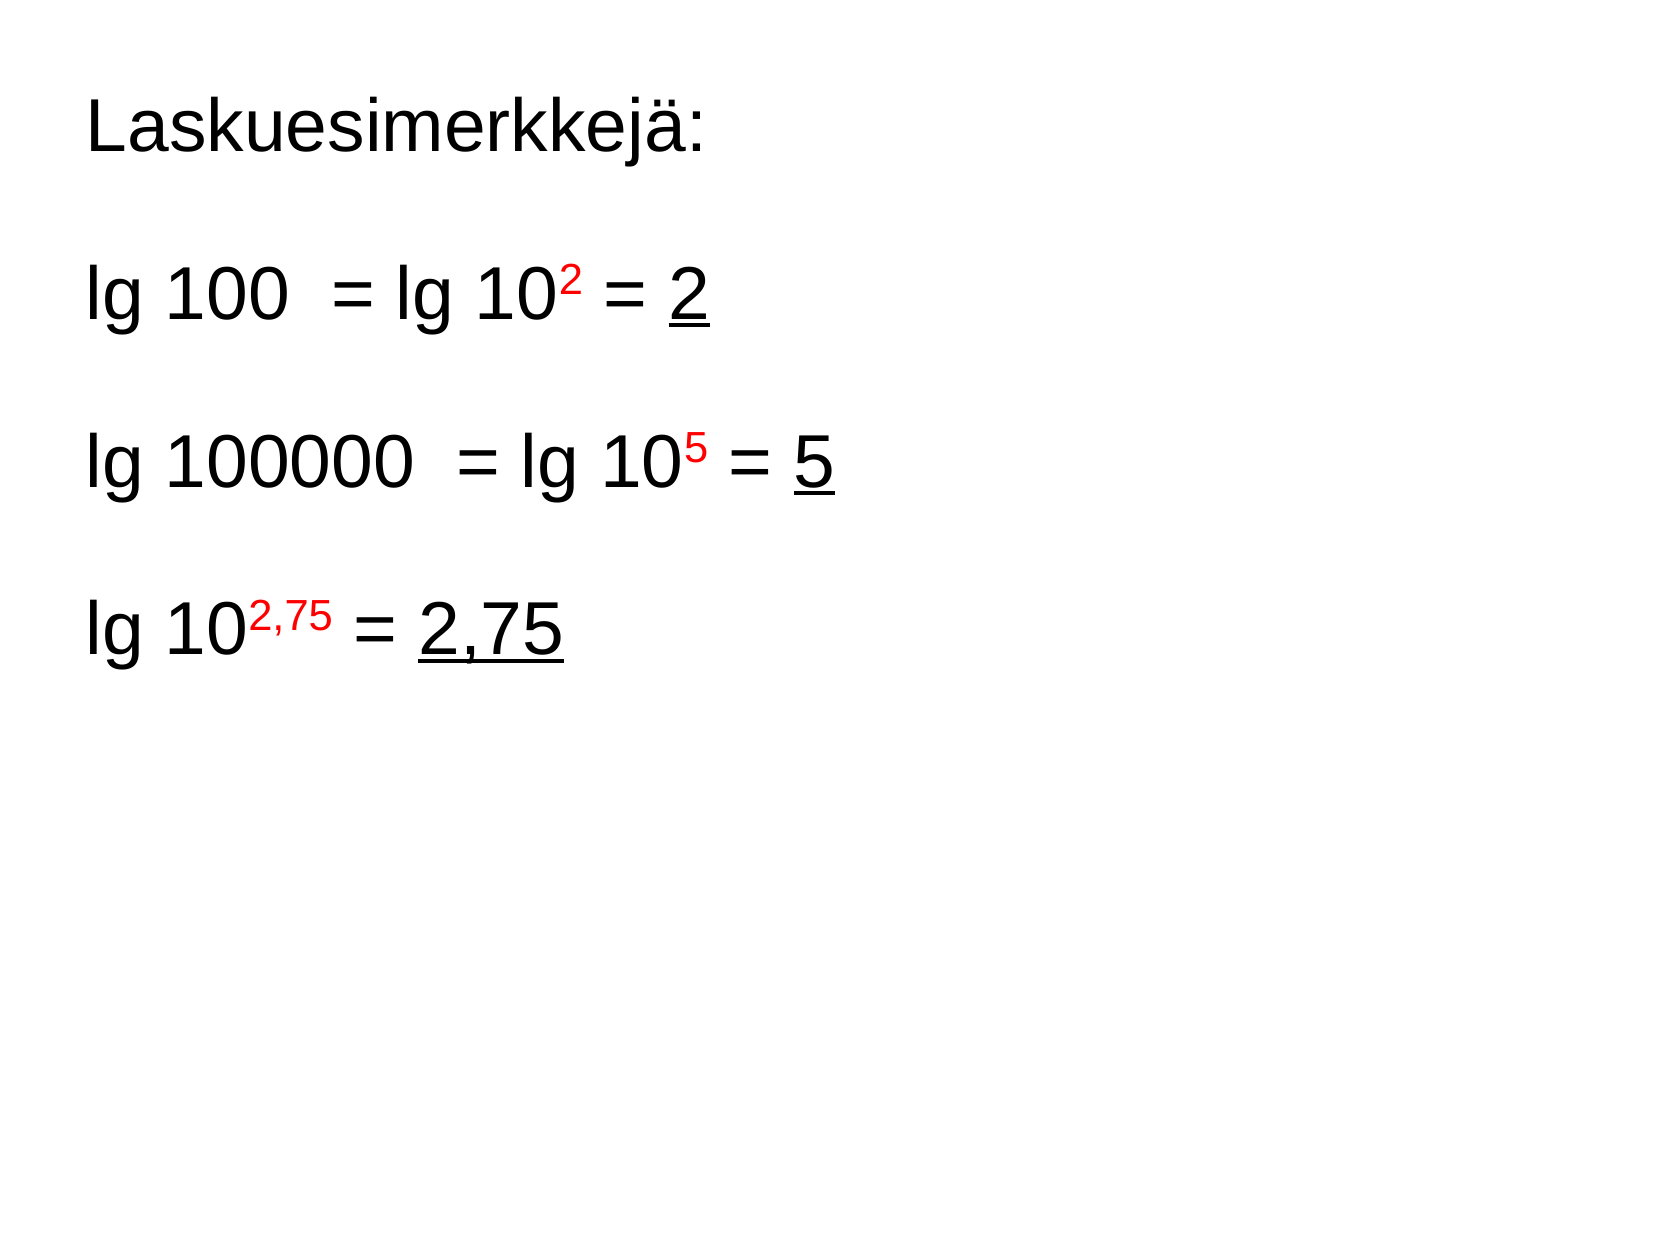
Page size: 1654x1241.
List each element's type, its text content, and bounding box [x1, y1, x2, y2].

text_box Laskuesimerkkejä: lg 100 = lg 102 = 2 lg 100000 = lg 105 = 5 lg 102,75 = 2,75 [70, 75, 1394, 1099]
